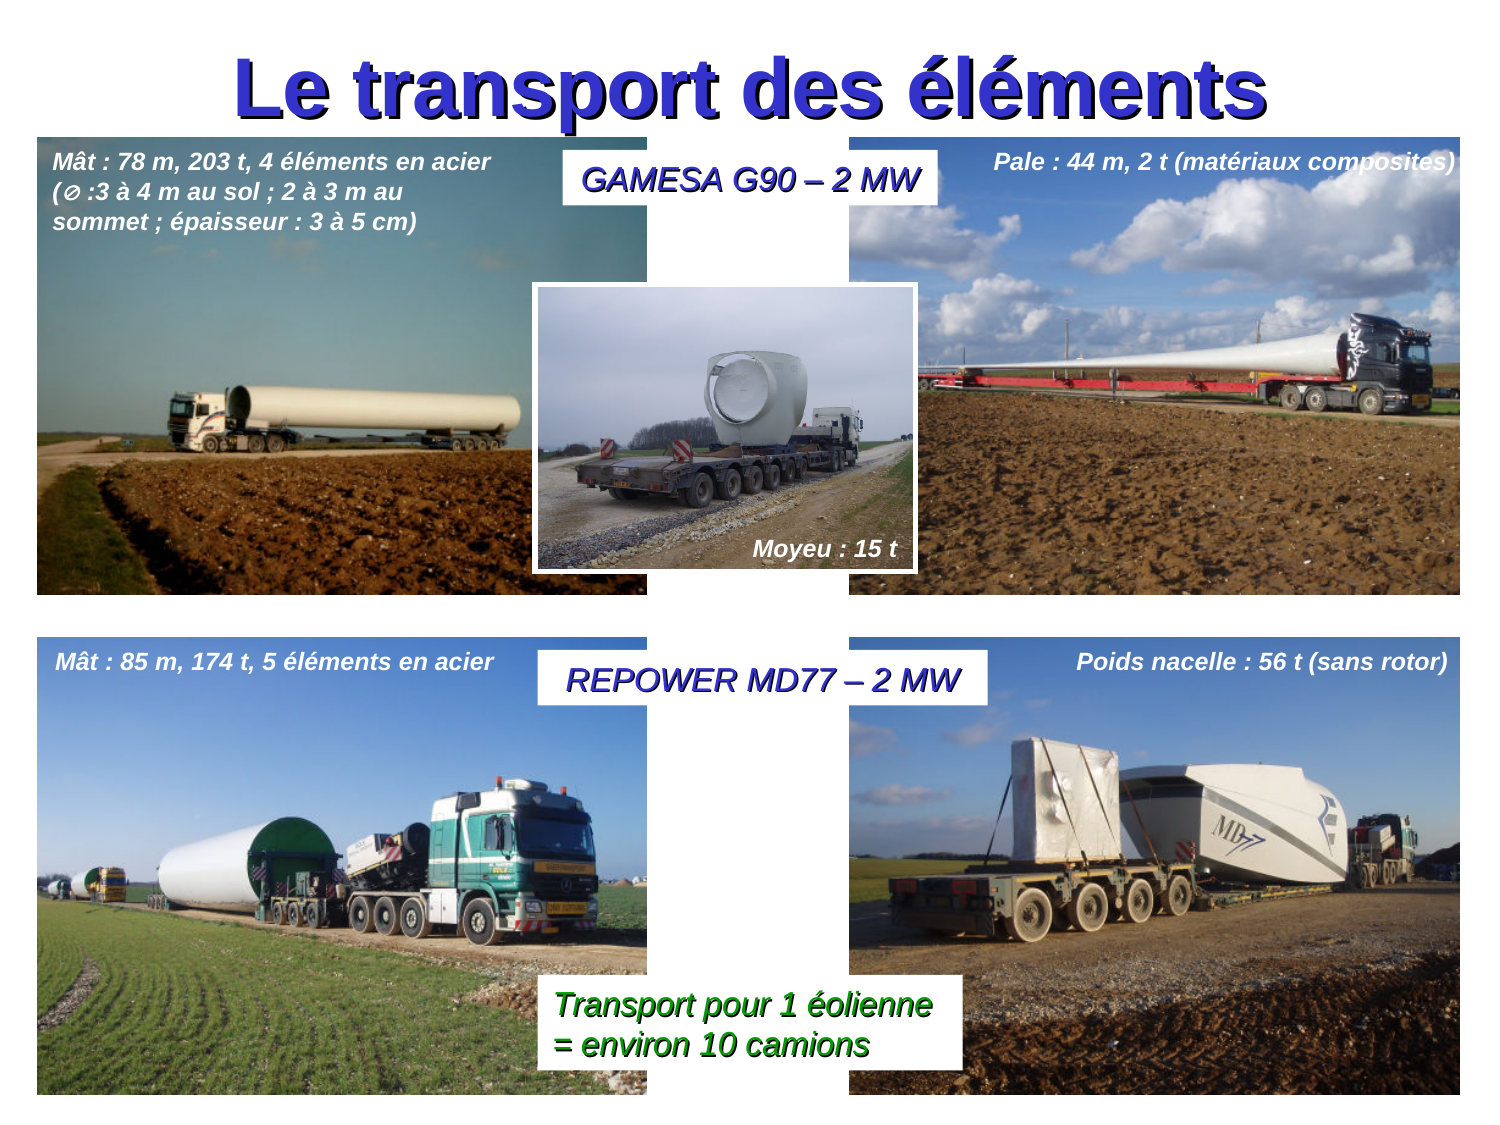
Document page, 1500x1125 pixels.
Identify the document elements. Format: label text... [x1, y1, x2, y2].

text_box Moyeu : 15 t [737, 525, 913, 571]
text_box Mât : 85 m, 174 t, 5 éléments en acier [37, 637, 513, 683]
text_box Poids nacelle : 56 t (sans rotor) [1049, 637, 1476, 683]
picture [849, 137, 1460, 595]
picture [537, 287, 913, 569]
text_box Le transport des éléments [50, 24, 1451, 141]
text_box Transport pour 1 éolienne = environ 10 camions [537, 974, 963, 1071]
picture [849, 637, 1460, 1095]
picture [37, 637, 647, 1095]
text_box GAMESA G90 – 2 MW [562, 149, 938, 206]
picture [37, 137, 647, 595]
text_box Mât : 78 m, 203 t, 4 éléments en acier ( :3 à 4 m au sol ; 2 à 3 m au sommet ; épaisseur : 3 à 5 cm) [37, 137, 513, 289]
text_box Pale : 44 m, 2 t (matériaux composites) [974, 137, 1476, 183]
text_box REPOWER MD77 – 2 MW [537, 649, 988, 706]
